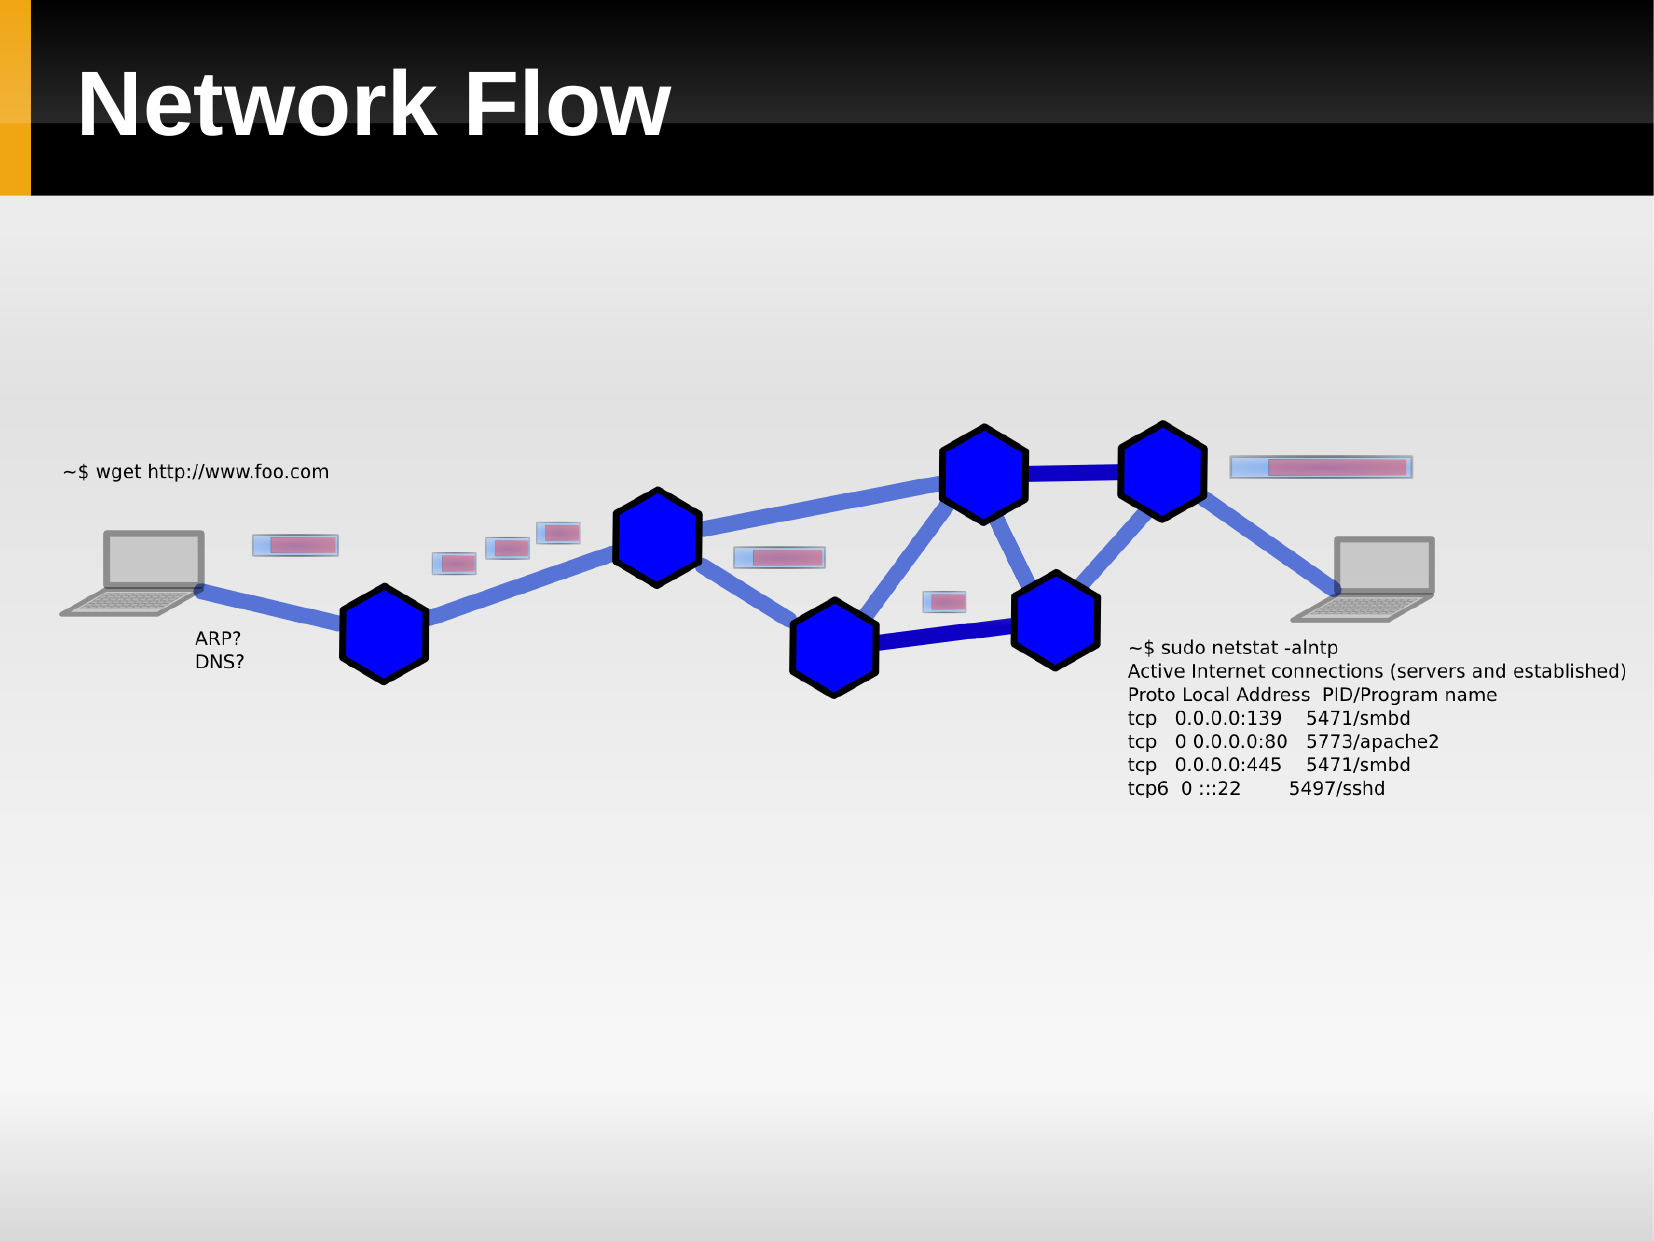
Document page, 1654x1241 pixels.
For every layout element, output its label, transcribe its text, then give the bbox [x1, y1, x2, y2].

title Network Flow [76, 7, 1565, 200]
picture [0, 0, 1654, 1241]
